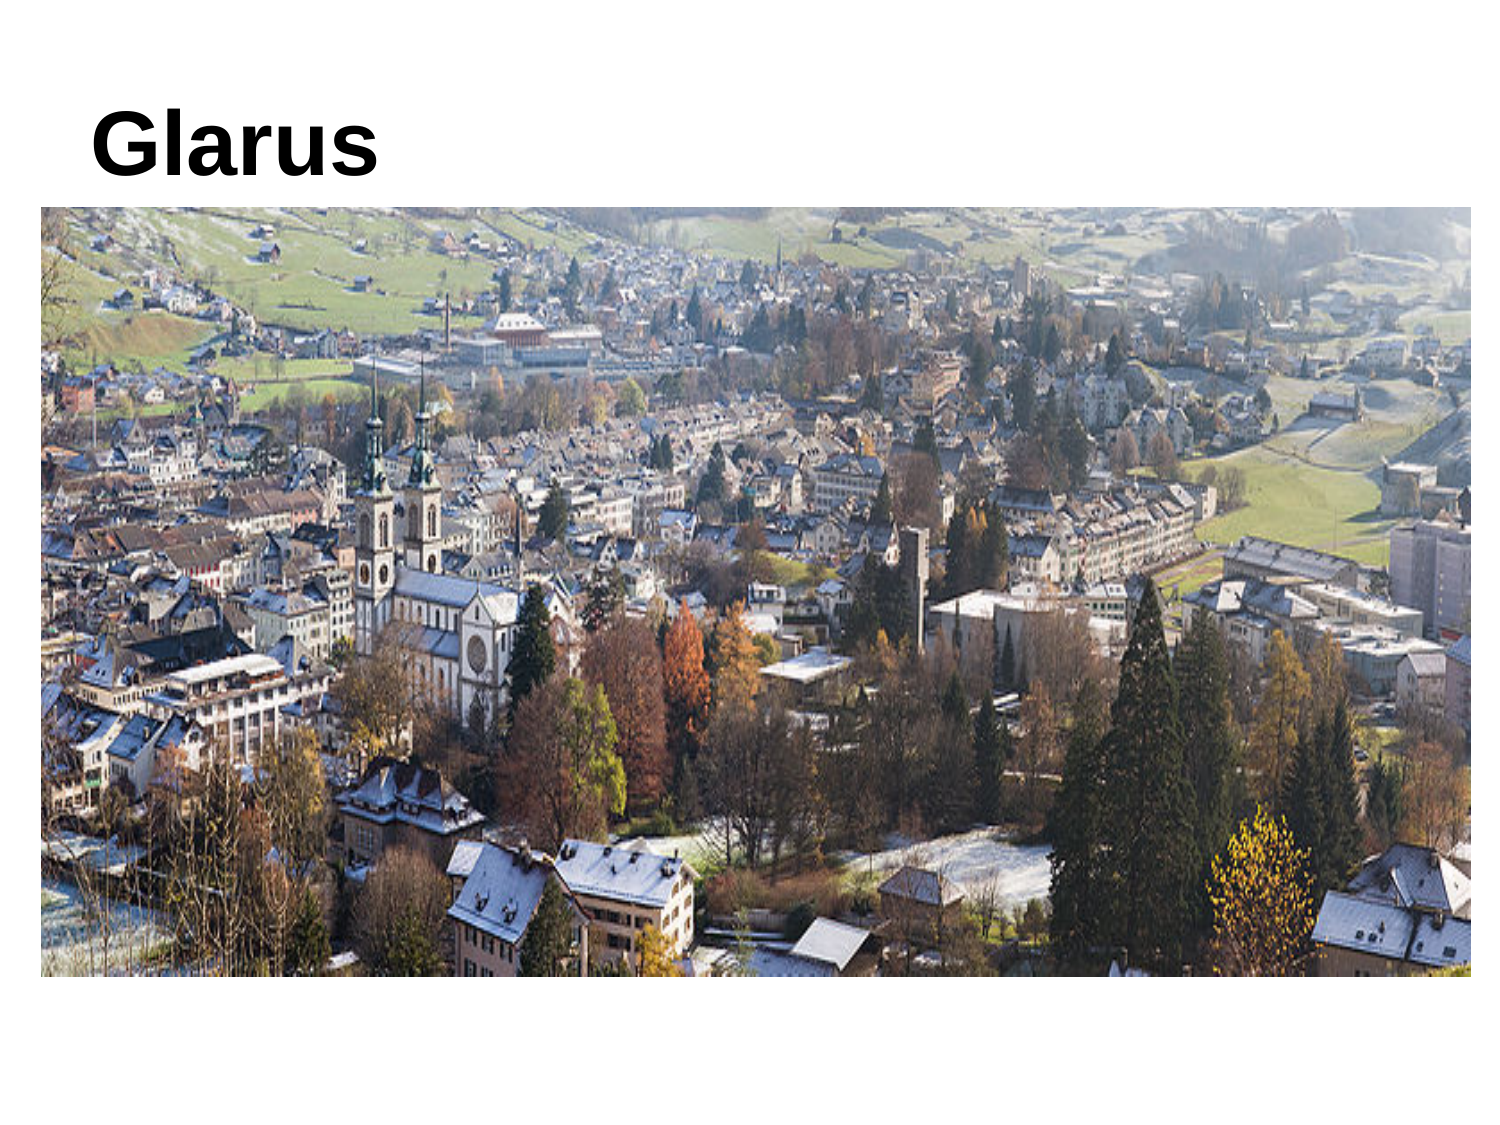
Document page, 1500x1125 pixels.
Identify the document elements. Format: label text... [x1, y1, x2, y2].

title Glarus [75, 45, 1426, 233]
picture [41, 207, 1471, 977]
